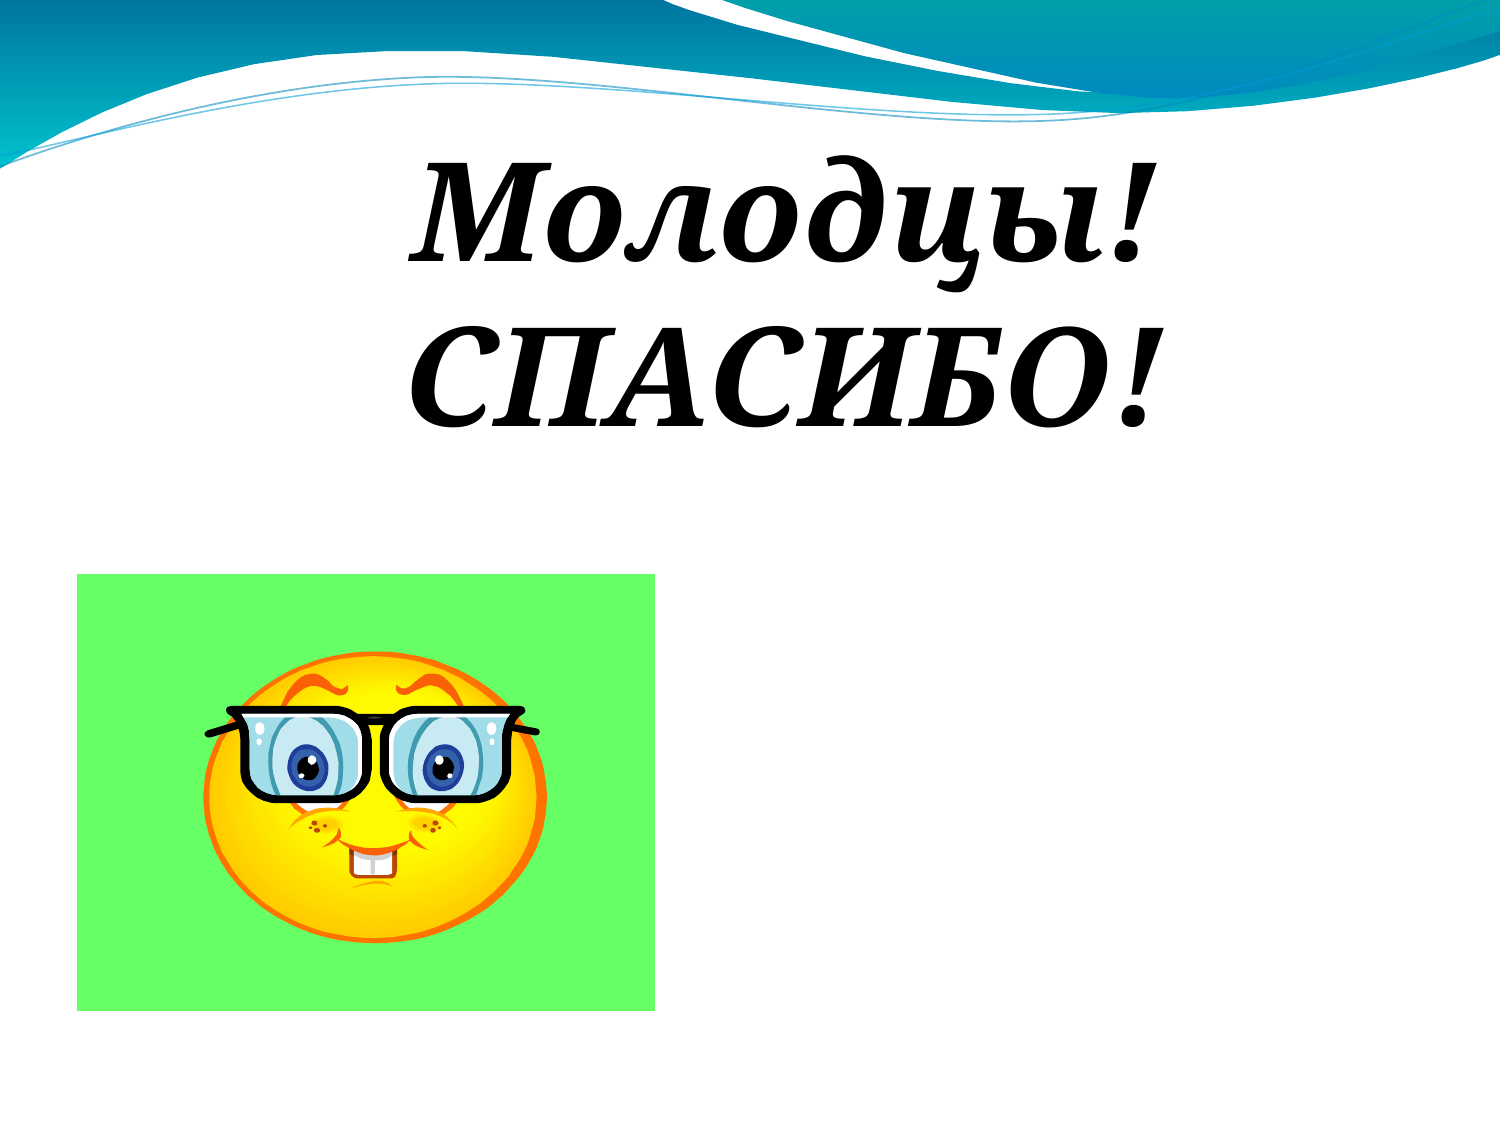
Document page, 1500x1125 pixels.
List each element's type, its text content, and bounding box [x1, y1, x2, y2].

picture [76, 574, 656, 1012]
text_box Молодцы! СПАСИБО! [269, 117, 1301, 462]
